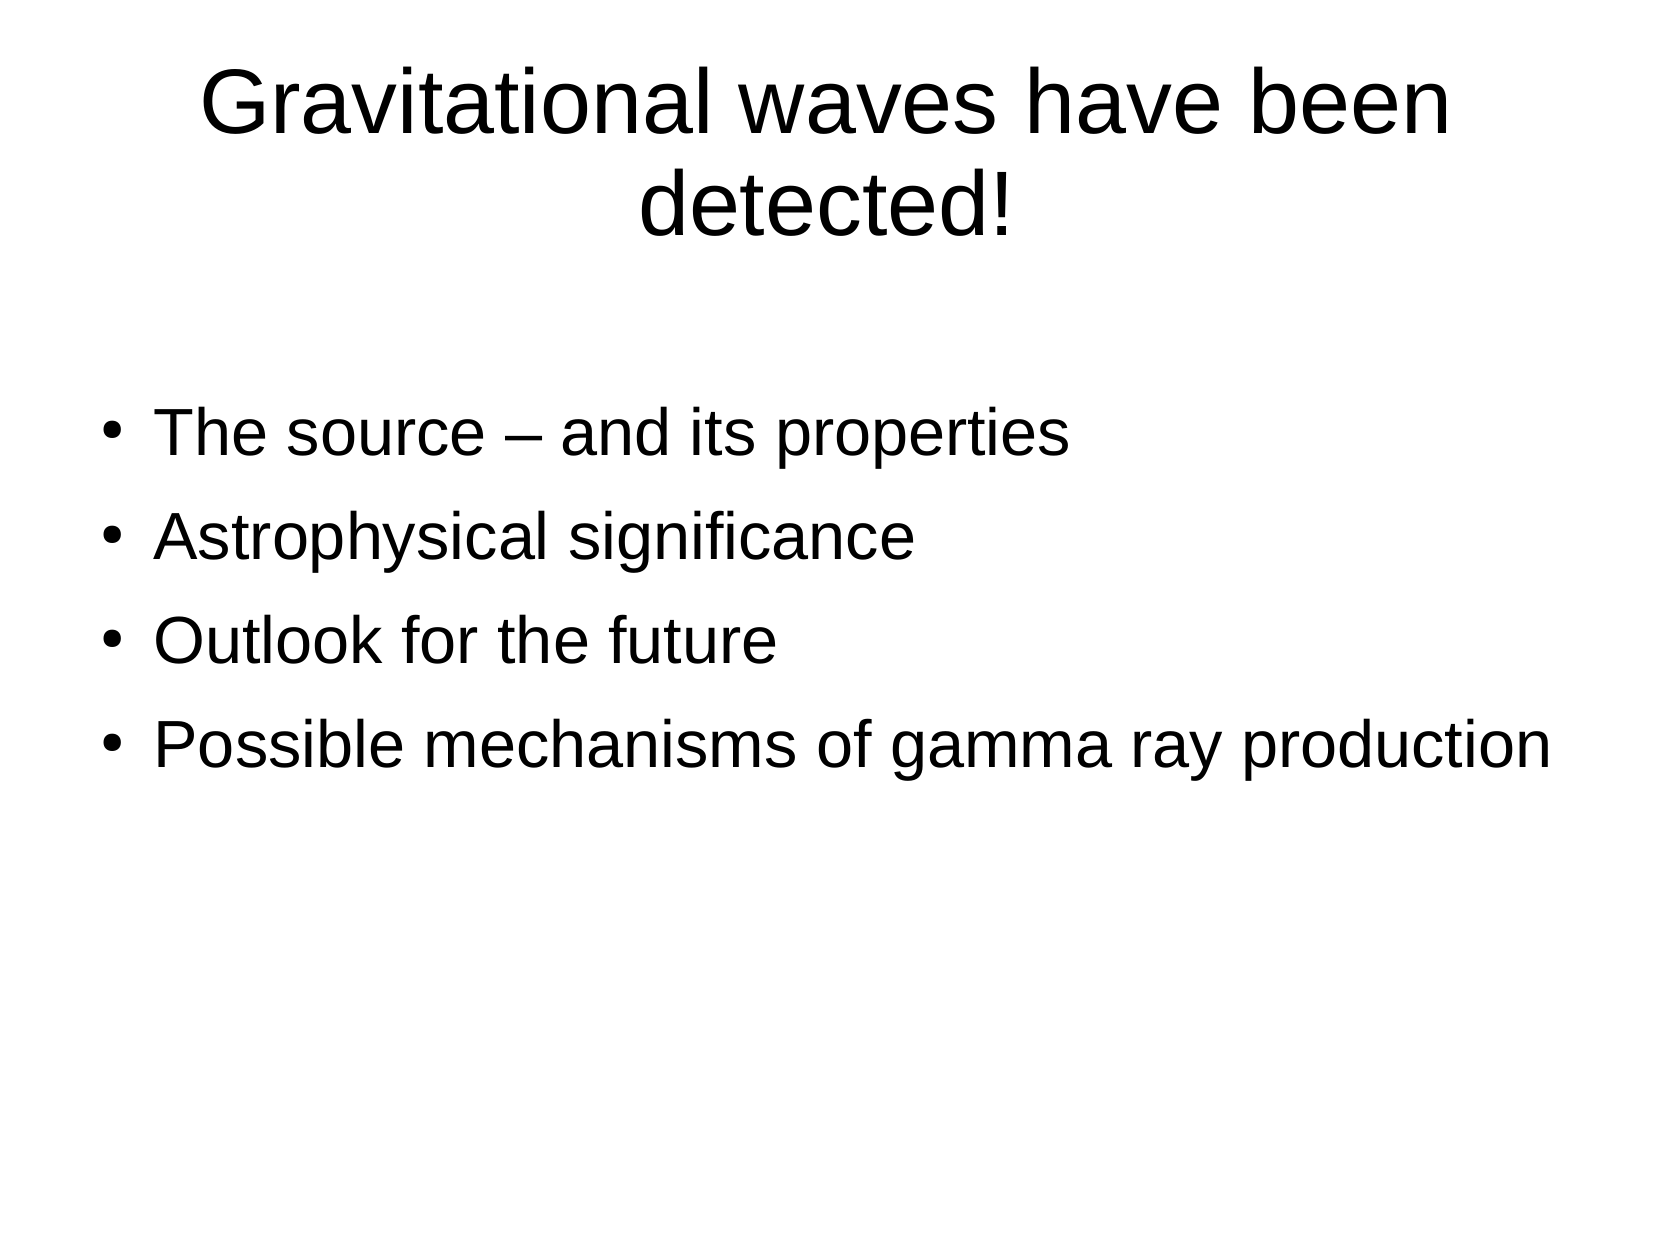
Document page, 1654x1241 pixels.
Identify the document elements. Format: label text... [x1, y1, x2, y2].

list The source – and its properties Astrophysical significance Outlook for the future Possible mechanisms of gamma ray production [82, 290, 1571, 1010]
title Gravitational waves have been detected! [82, 49, 1571, 257]
